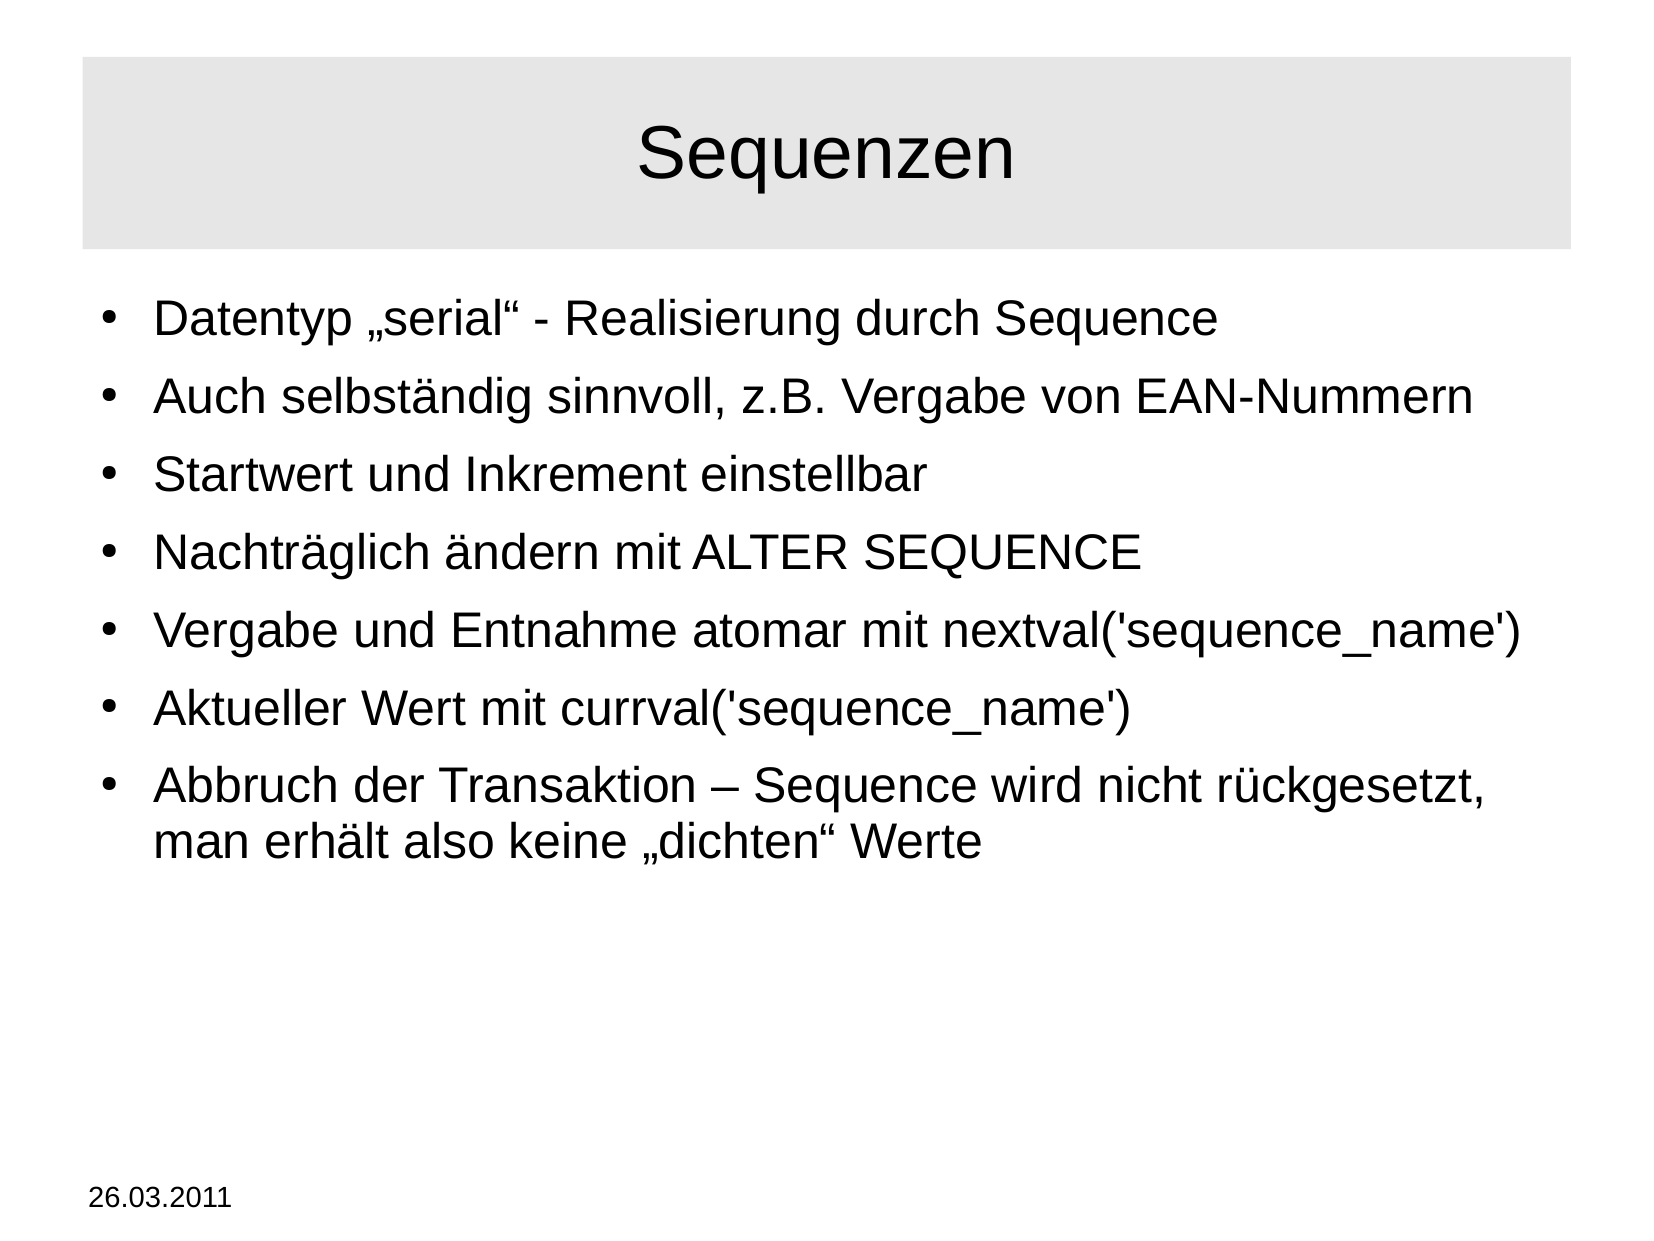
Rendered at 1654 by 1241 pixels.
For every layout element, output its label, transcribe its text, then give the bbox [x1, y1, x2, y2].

title Sequenzen [82, 56, 1571, 250]
list Datentyp „serial“ - Realisierung durch Sequence Auch selbständig sinnvoll, z.B. Vergabe von EAN-Nummern Startwert und Inkrement einstellbar Nachträglich ändern mit ALTER SEQUENCE Vergabe und Entnahme atomar mit nextval('sequence_name') Aktueller Wert mit currval('sequence_name') Abbruch der Transaktion – Sequence wird nicht rückgesetzt, man erhält also keine „dichten“ Werte [82, 290, 1571, 1094]
